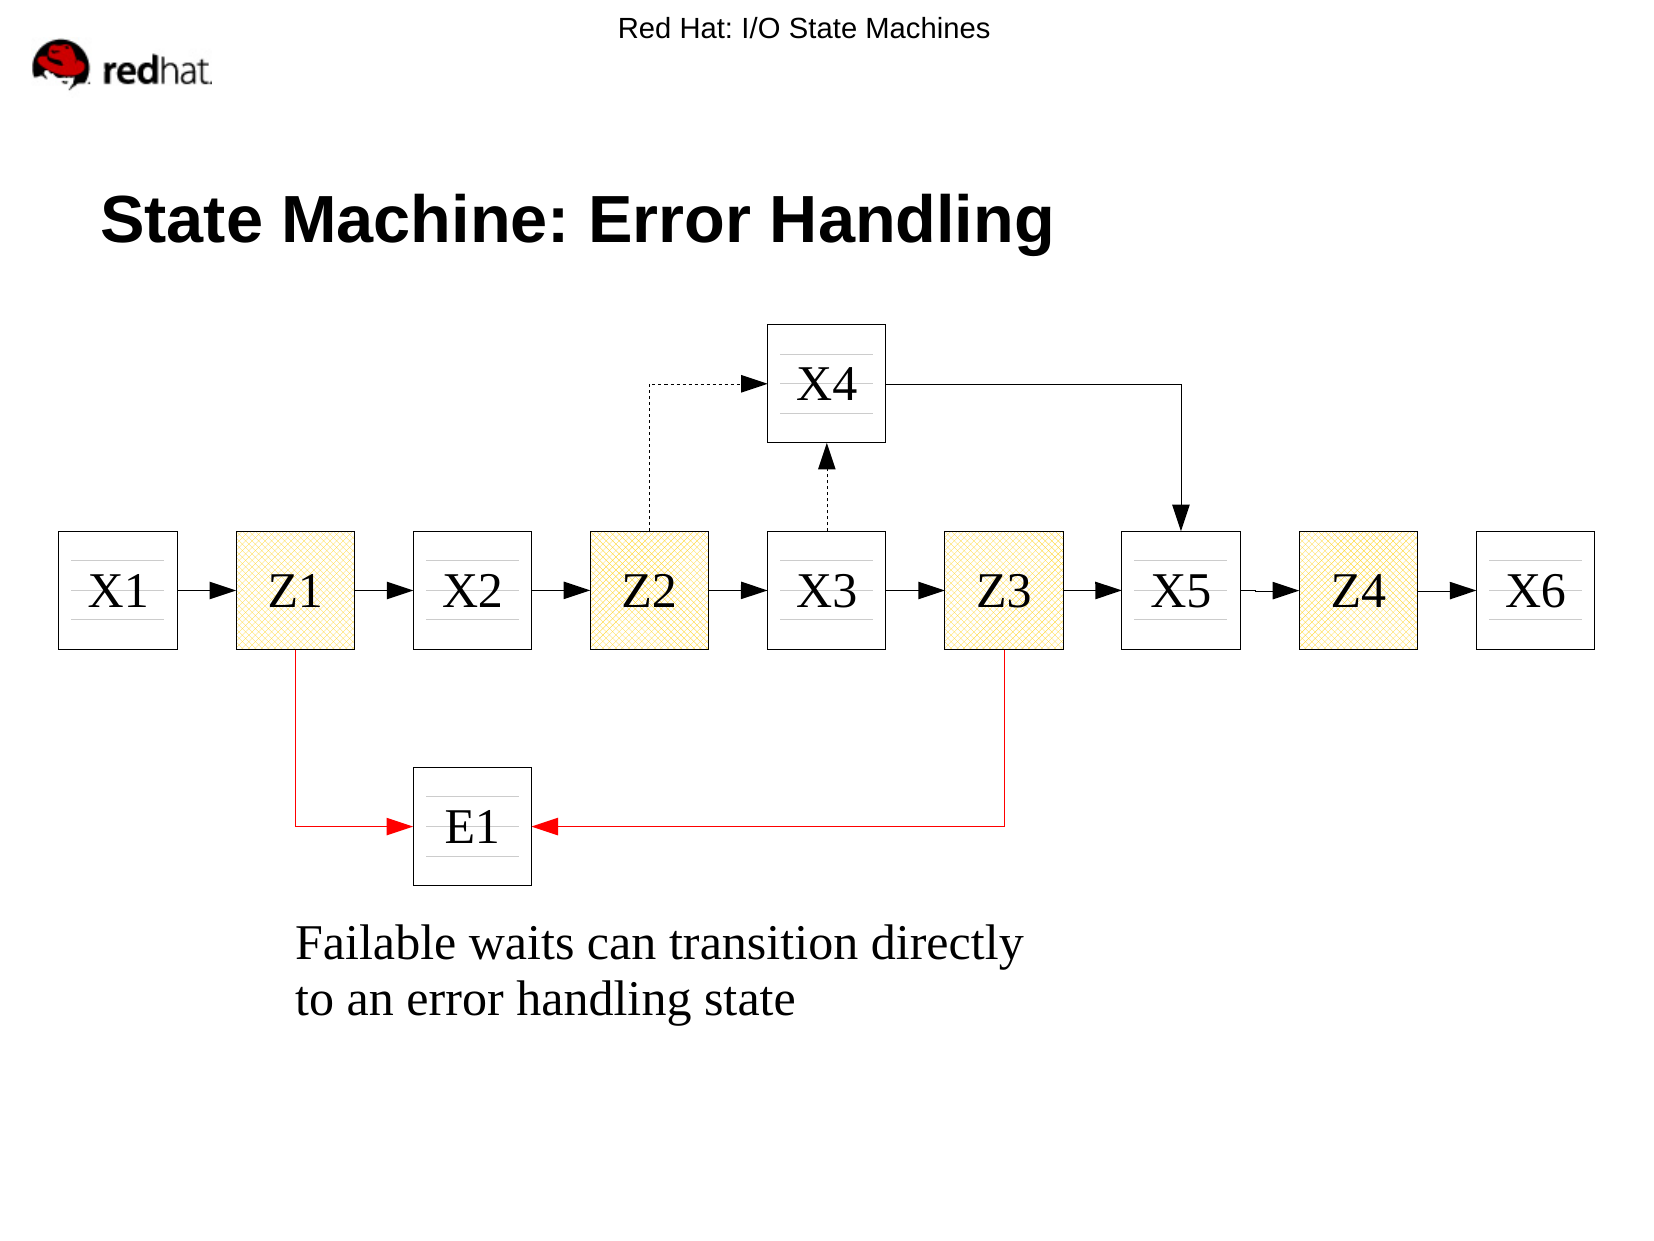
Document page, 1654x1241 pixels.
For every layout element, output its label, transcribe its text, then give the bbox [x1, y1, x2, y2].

text_box Failable waits can transition directly to an error handling state [295, 915, 1034, 1152]
title State Machine: Error Handling [100, 164, 1506, 275]
picture [31, 37, 212, 98]
text_box X6 [1476, 531, 1595, 650]
text_box E1 [413, 767, 532, 886]
text_box X5 [1121, 531, 1241, 650]
text_box Z3 [944, 531, 1064, 650]
text_box Z2 [590, 531, 709, 650]
text_box Z4 [1299, 531, 1418, 650]
text_box X3 [767, 531, 886, 650]
text_box X4 [767, 324, 886, 443]
text_box X2 [413, 531, 532, 650]
text_box X1 [58, 531, 178, 650]
text_box Z1 [236, 531, 355, 650]
